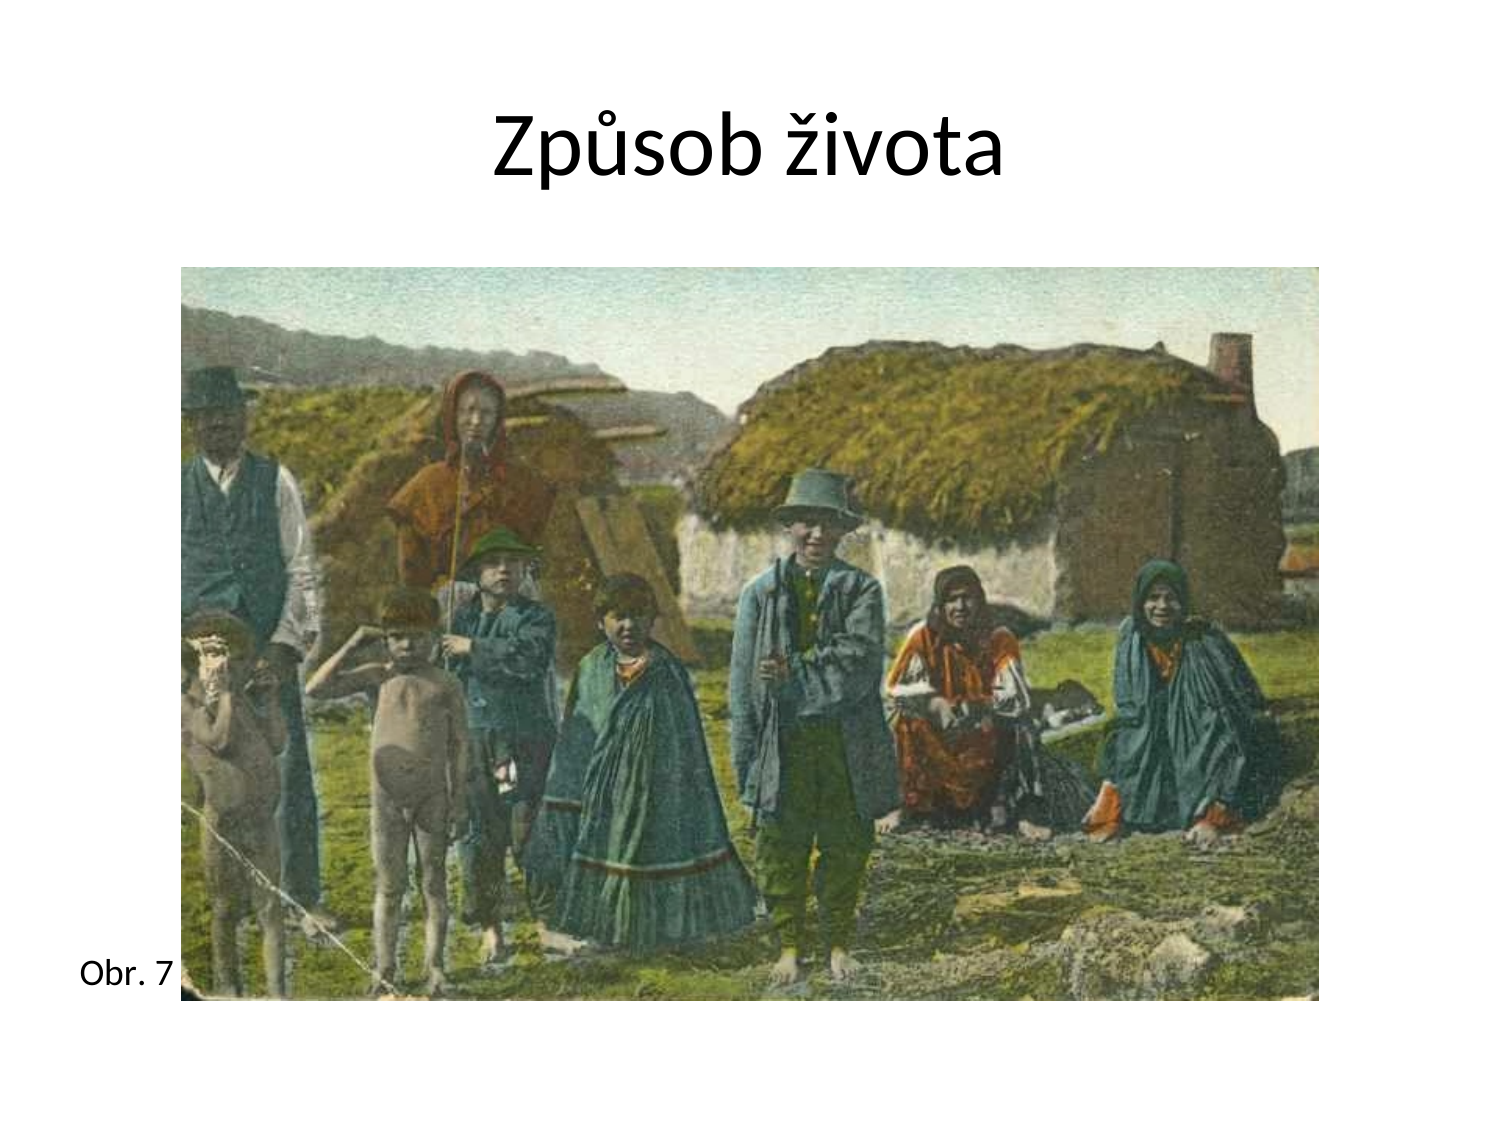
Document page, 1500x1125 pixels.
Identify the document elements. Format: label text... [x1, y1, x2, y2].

title Způsob života [75, 45, 1426, 233]
text_box Obr. 7 [64, 940, 1500, 1001]
text_box [181, 267, 1319, 940]
